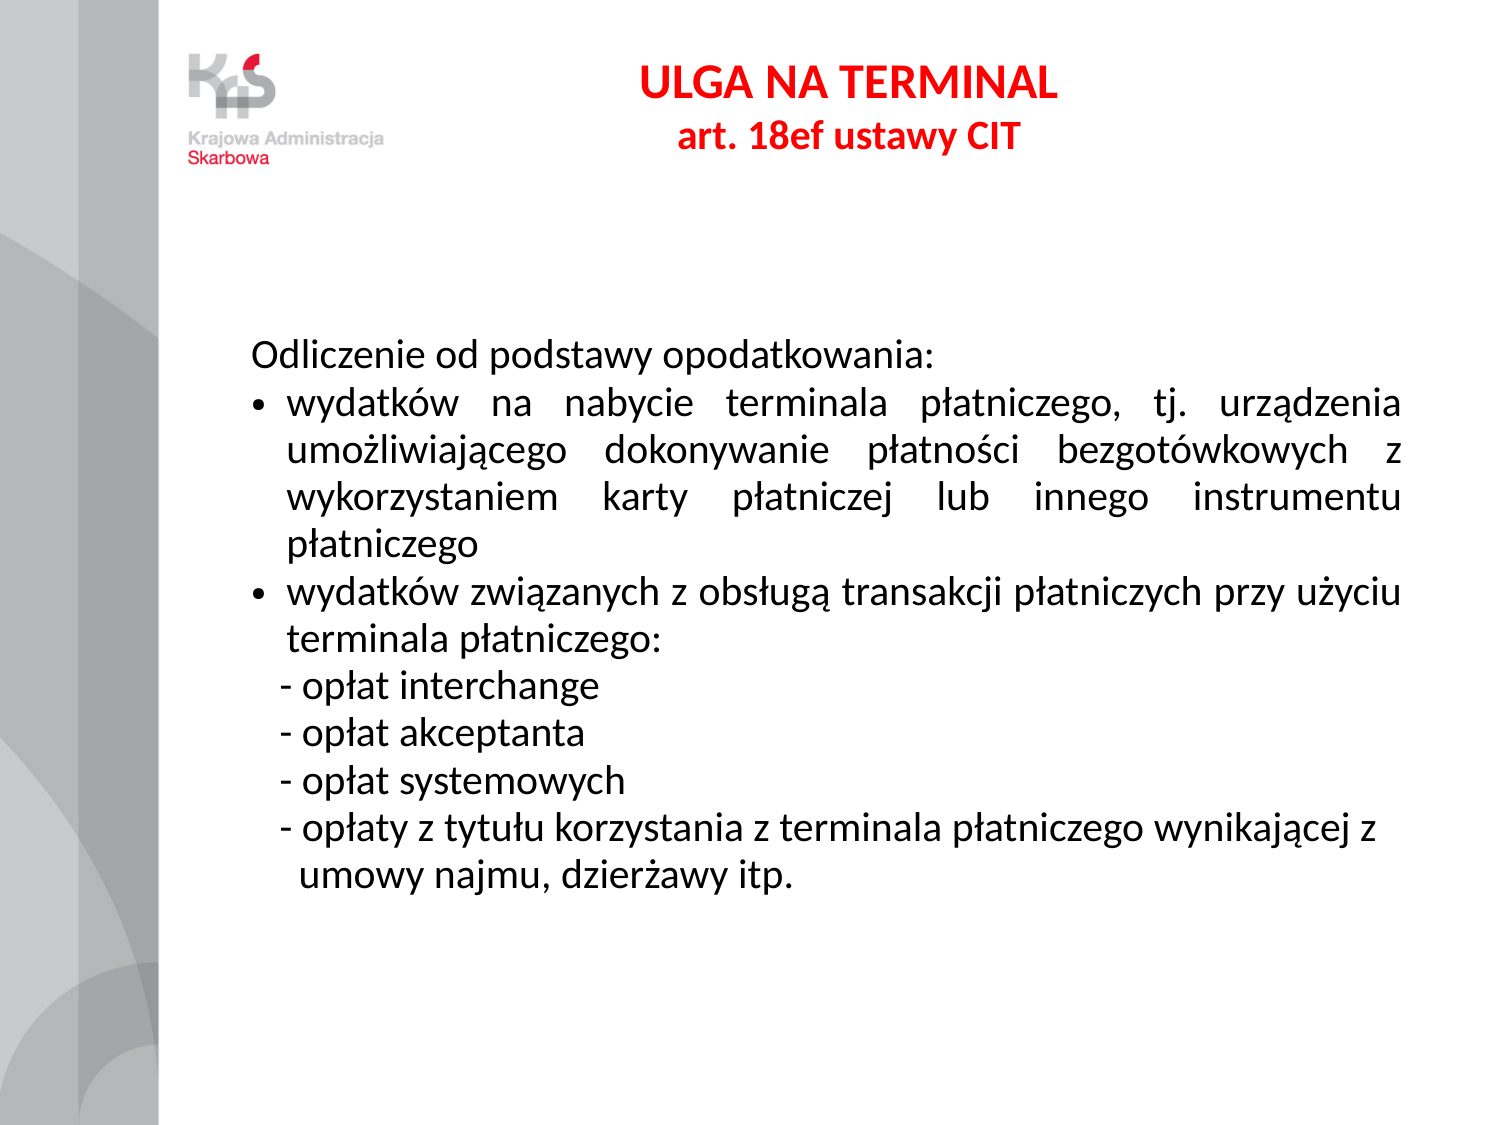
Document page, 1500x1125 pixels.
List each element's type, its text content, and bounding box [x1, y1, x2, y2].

picture [0, 0, 1500, 1125]
title Ulga na terminal art. 18ef ustawy CIT [350, 45, 1349, 162]
text_box Odliczenie od podstawy opodatkowania: wydatków na nabycie terminala płatniczego, tj. urządzenia umożliwiającego dokonywanie płatności bezgotówkowych z wykorzystaniem karty płatniczej lub innego instrumentu płatniczego wydatków związanych z obsługą transakcji płatniczych przy użyciu terminala płatniczego: - opłat interchange - opłat akceptanta - opłat systemowych - opłaty z tytułu korzystania z terminala płatniczego wynikającej z umowy najmu, dzierżawy itp. [236, 324, 1418, 907]
